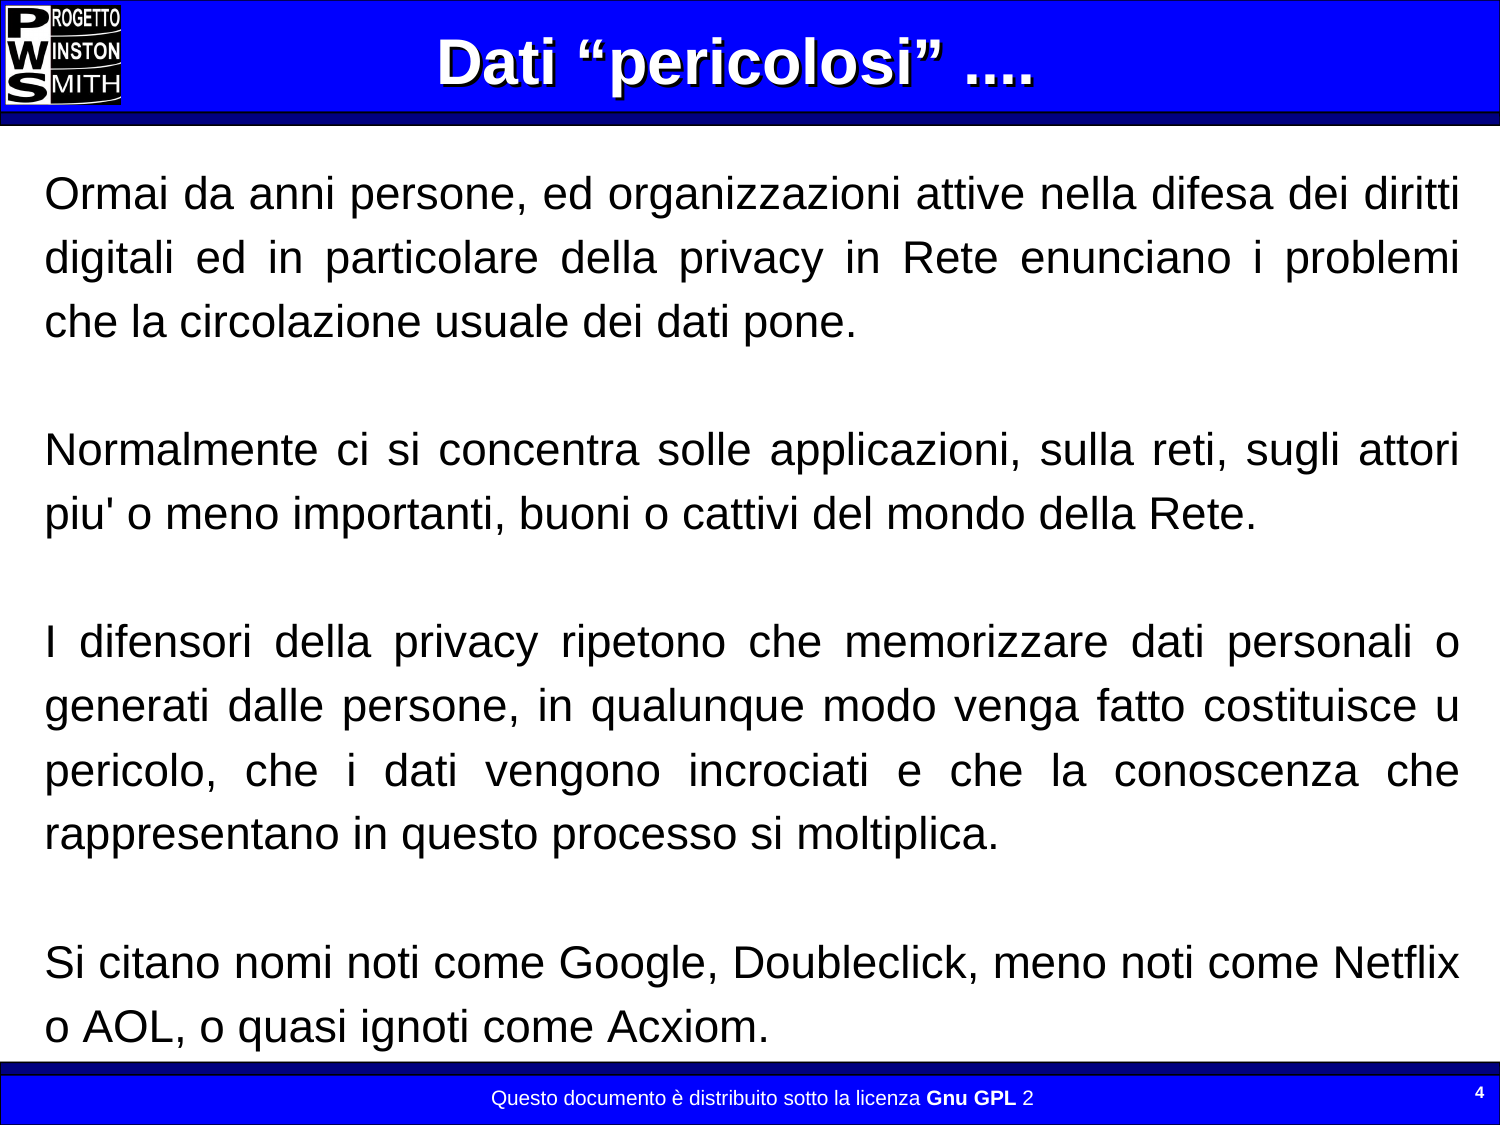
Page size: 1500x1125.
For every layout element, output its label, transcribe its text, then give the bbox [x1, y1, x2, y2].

text_box Dati “pericolosi” .... [177, 22, 1295, 107]
text_box Ormai da anni persone, ed organizzazioni attive nella difesa dei diritti digitali ed in particolare della privacy in Rete enunciano i problemi che la circolazione usuale dei dati pone. Normalmente ci si concentra solle applicazioni, sulla reti, sugli attori piu' o meno importanti, buoni o cattivi del mondo della Rete. I difensori della privacy ripetono che memorizzare dati personali o generati dalle persone, in qualunque modo venga fatto costituisce u pericolo, che i dati vengono incrociati e che la conoscenza che rappresentano in questo processo si moltiplica. Si citano nomi noti come Google, Doubleclick, meno noti come Netflix o AOL, o quasi ignoti come Acxiom. [29, 147, 1477, 1111]
picture [5, 5, 121, 105]
